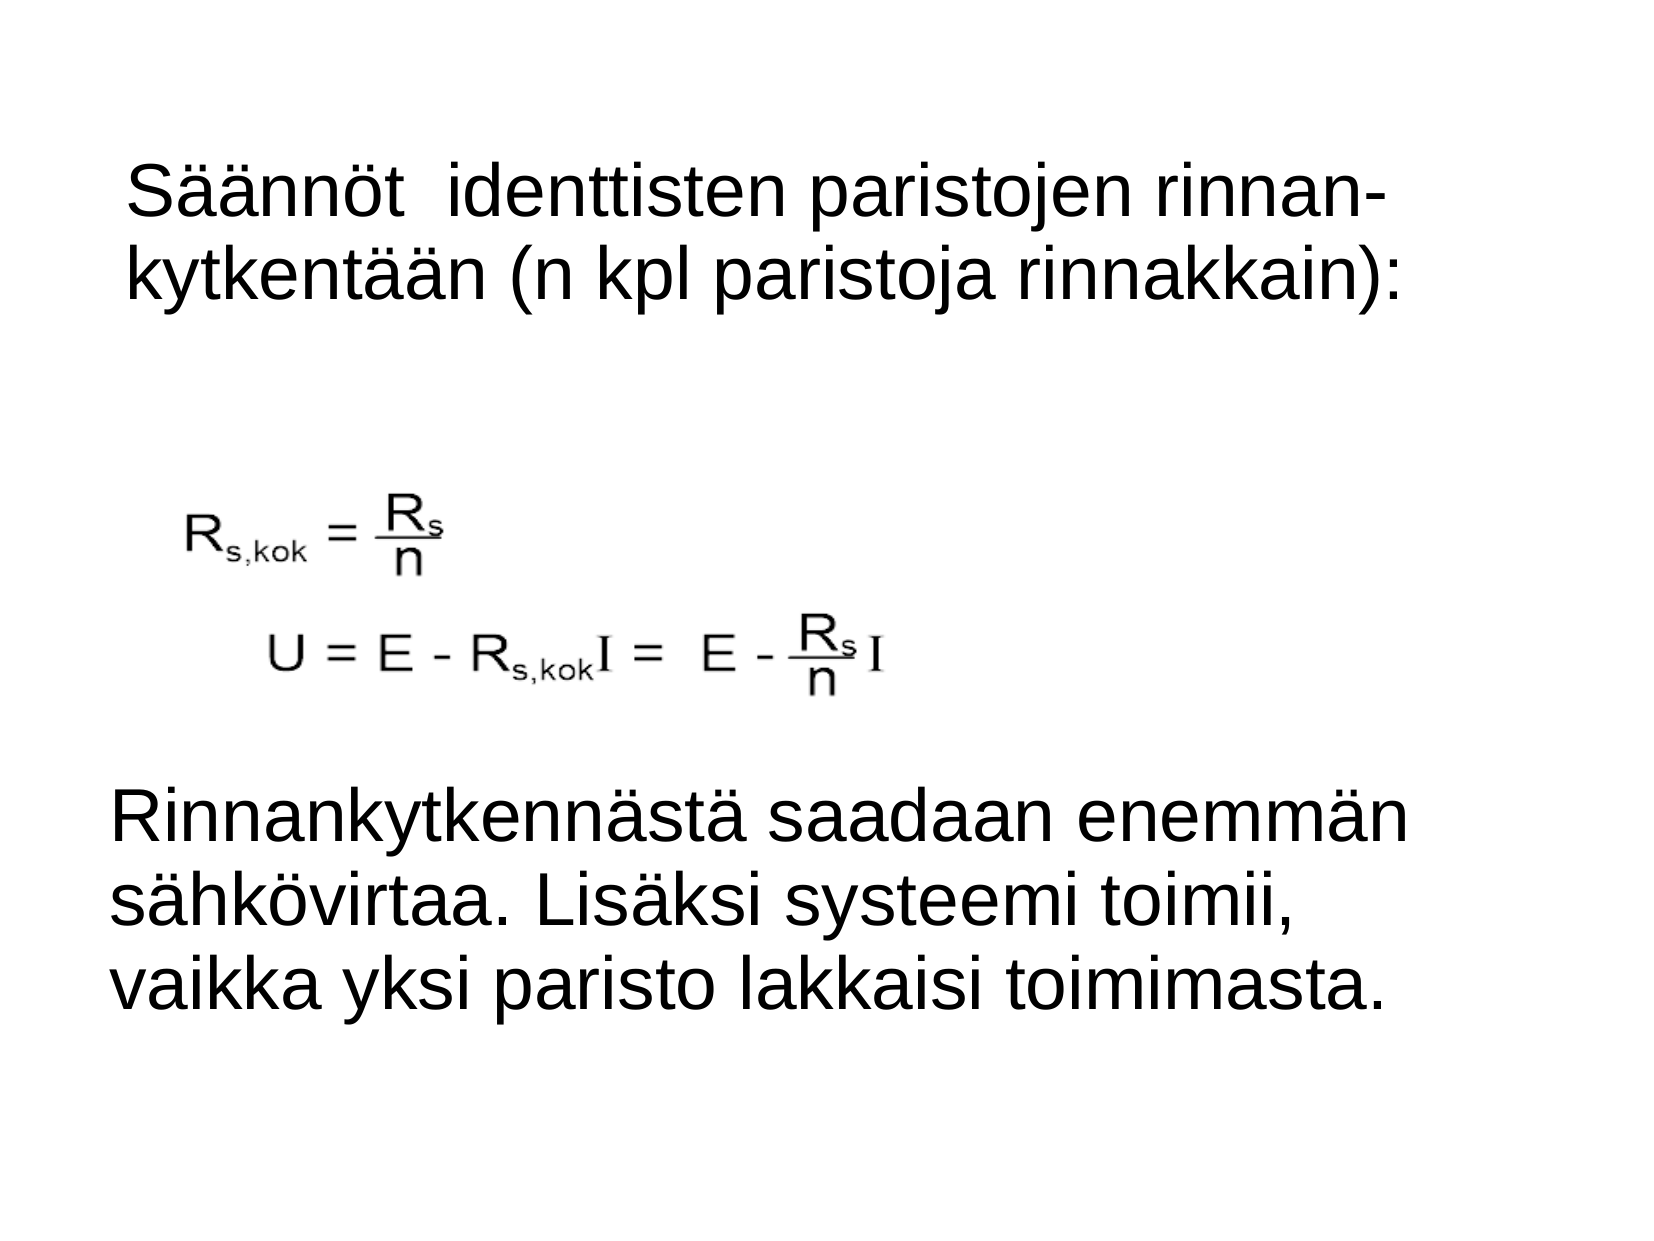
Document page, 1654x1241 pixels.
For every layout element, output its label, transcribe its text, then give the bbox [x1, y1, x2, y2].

picture [158, 448, 910, 730]
text_box Rinnankytkennästä saadaan enemmän sähkövirtaa. Lisäksi systeemi toimii, vaikka yksi paristo lakkaisi toimimasta. [94, 767, 1501, 1040]
text_box Säännöt identtisten paristojen rinnan-kytkentään (n kpl paristoja rinnakkain): [110, 141, 1595, 414]
